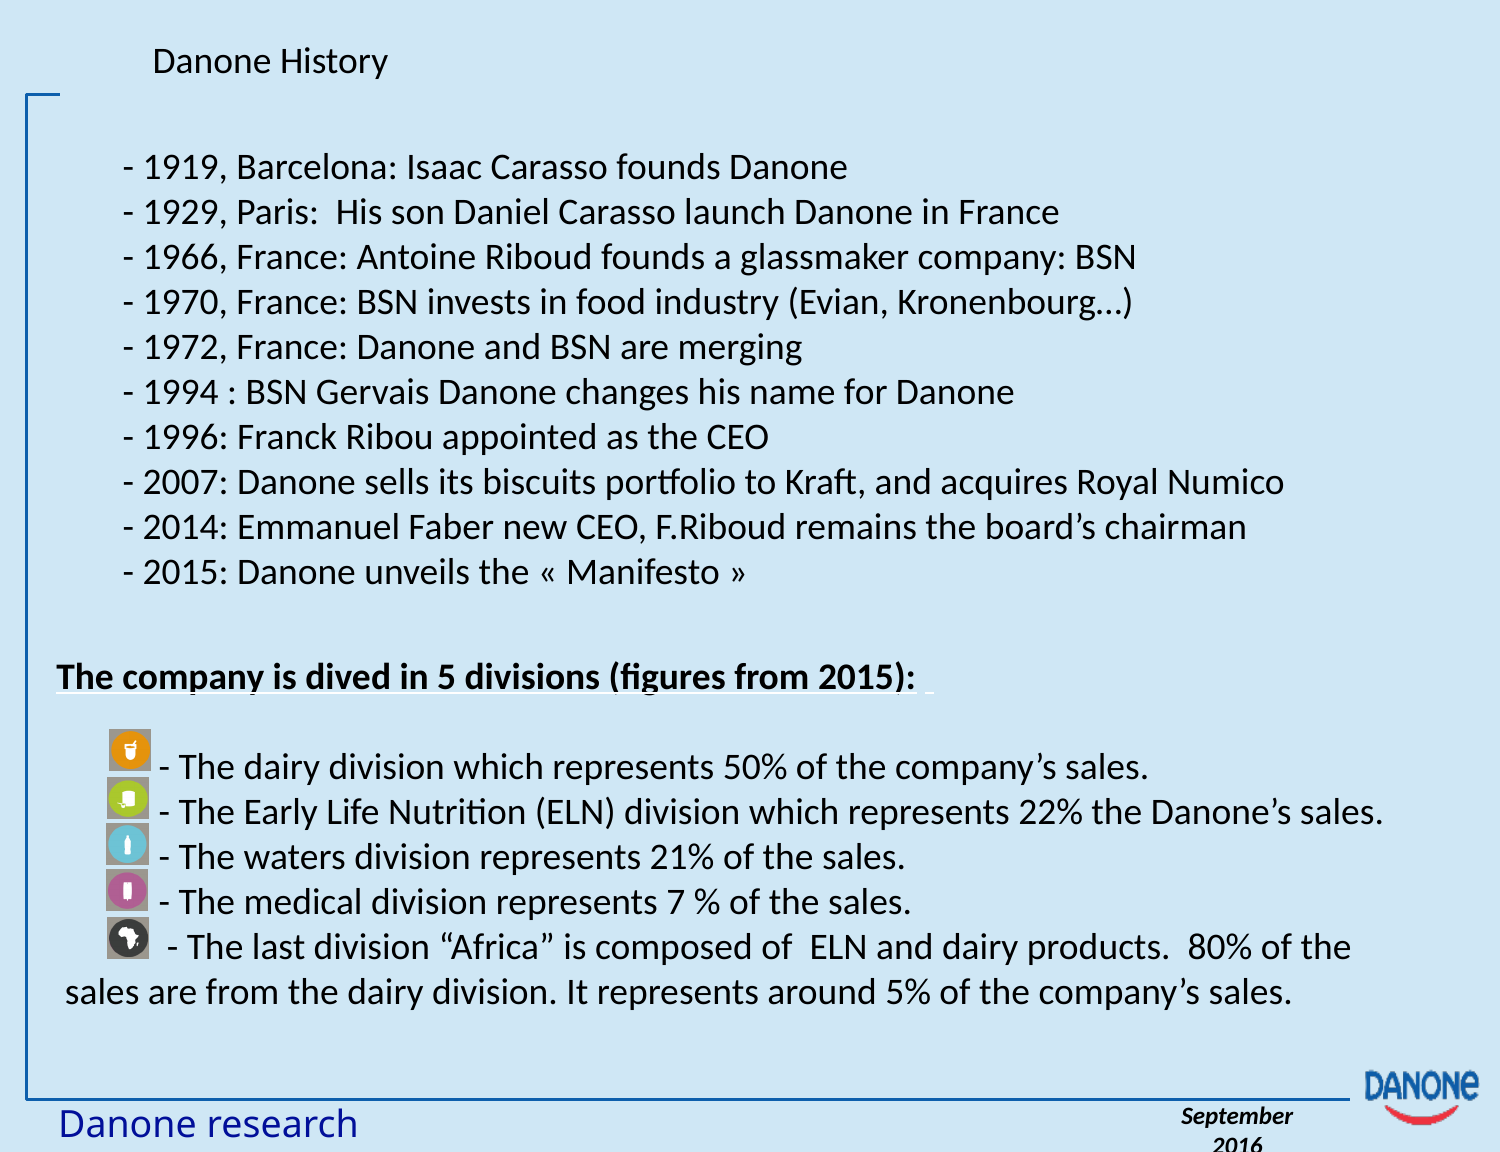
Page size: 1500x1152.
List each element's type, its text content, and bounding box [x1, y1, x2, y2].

picture [106, 823, 149, 865]
picture [106, 869, 148, 911]
picture [1362, 1067, 1482, 1130]
text_box Danone research [43, 1092, 392, 1152]
picture [107, 917, 149, 959]
text_box - 1919, Barcelona: Isaac Carasso founds Danone - 1929, Paris: His son Daniel Carasso launch Danone in France - 1966, France: Antoine Riboud founds a glassmaker company: BSN - 1970, France: BSN invests in food industry (Evian, Kronenbourg…) - 1972, France: Danone and BSN are merging - 1994 : BSN Gervais Danone changes his name for Danone - 1996: Franck Ribou appointed as the CEO - 2007: Danone sells its biscuits portfolio to Kraft, and acquires Royal Numico - 2014: Emmanuel Faber new CEO, F.Riboud remains the board’s chairman - 2015: Danone unveils the « Manifesto » [107, 134, 1303, 600]
text_box Danone History [138, 28, 424, 89]
picture [107, 777, 149, 819]
text_box The company is dived in 5 divisions (figures from 2015): - The dairy division which represents 50% of the company’s sales. - The Early Life Nutrition (ELN) division which represents 22% the Danone’s sales. - The waters division represents 21% of the sales. - The medical division represents 7 % of the sales. - The last division “Africa” is composed of ELN and dairy products. 80% of the sales are from the dairy division. It represents around 5% of the company’s sales. [41, 644, 1444, 1065]
picture [109, 729, 151, 771]
text_box September 2016 [1147, 1092, 1327, 1152]
